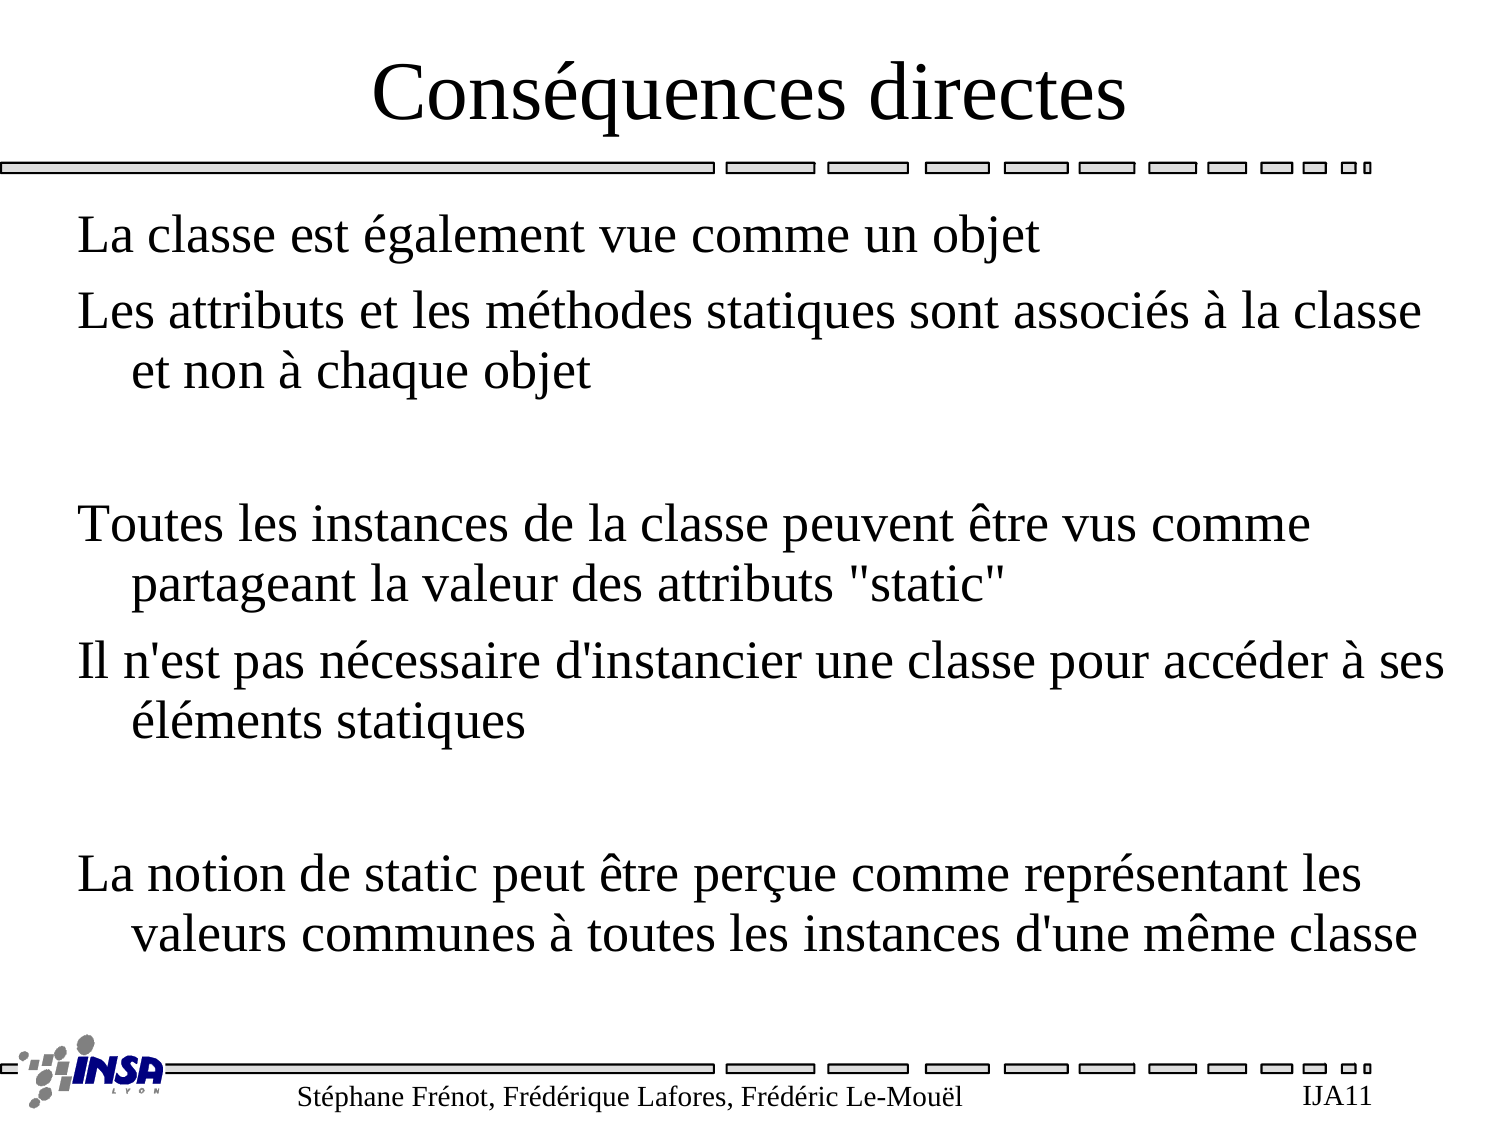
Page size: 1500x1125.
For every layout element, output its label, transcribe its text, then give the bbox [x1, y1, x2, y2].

title Conséquences directes [112, 0, 1388, 188]
list La classe est également vue comme un objet Les attributs et les méthodes statiques sont associés à la classe et non à chaque objet Toutes les instances de la classe peuvent être vus comme partageant la valeur des attributs "static" Il n'est pas nécessaire d'instancier une classe pour accéder à ses éléments statiques La notion de static peut être perçue comme représentant les valeurs communes à toutes les instances d'une même classe [62, 199, 1485, 1026]
